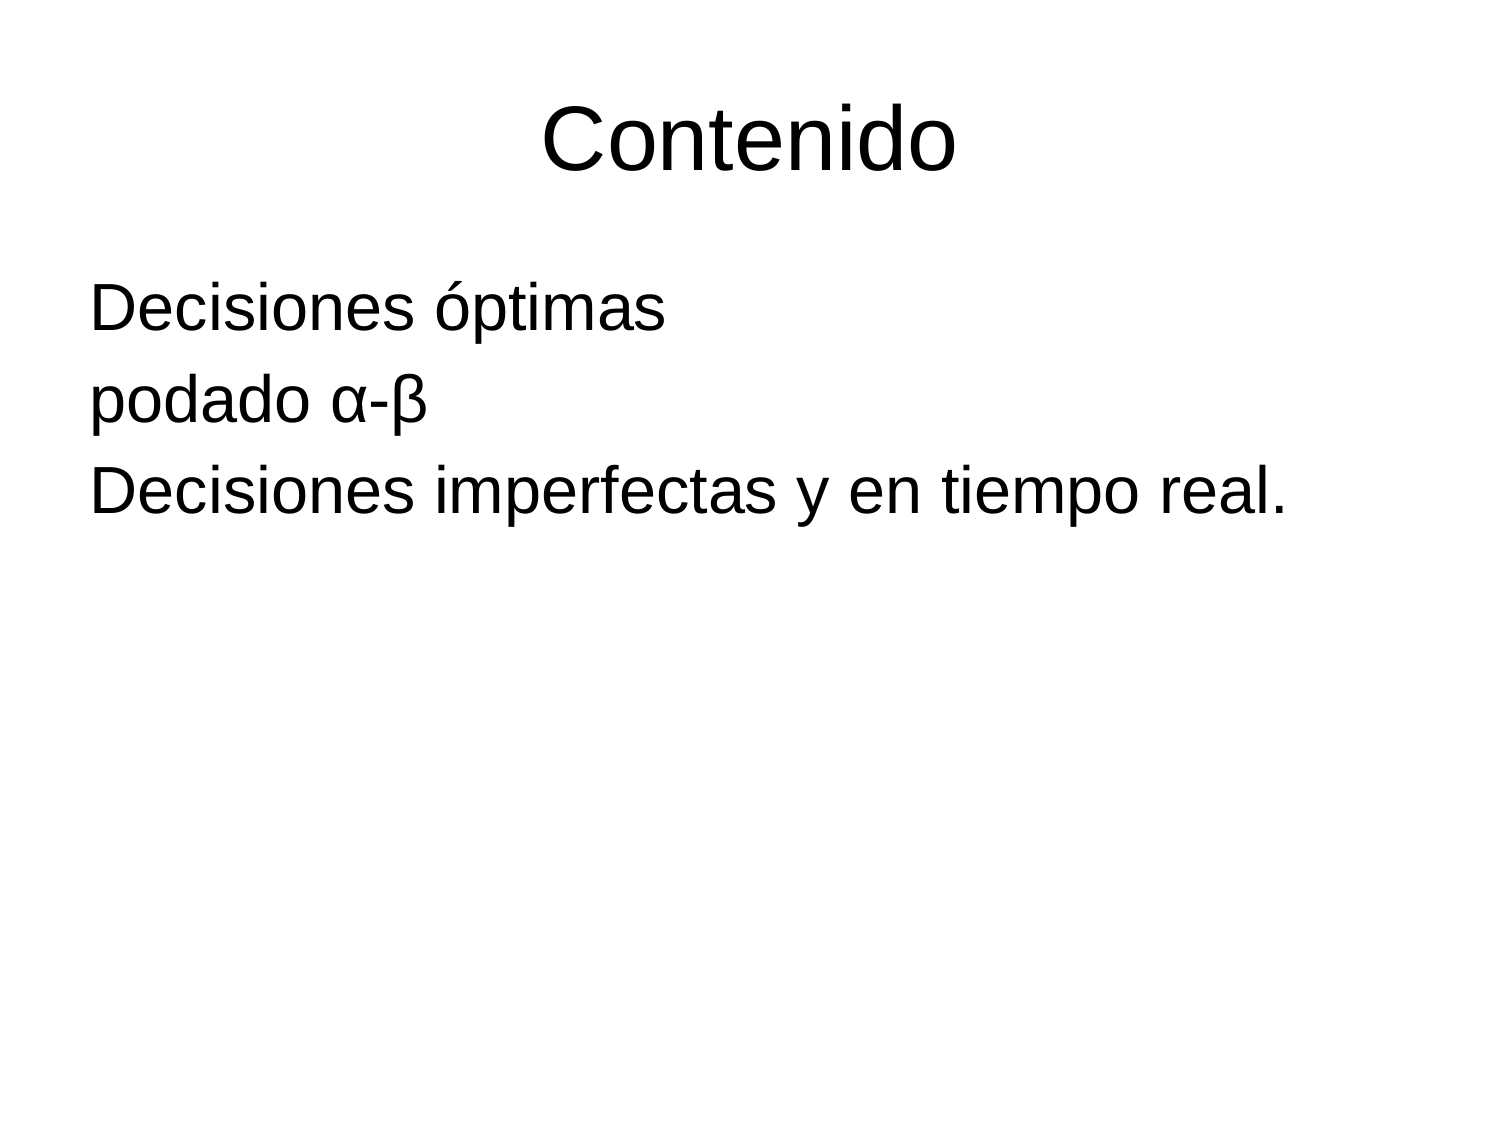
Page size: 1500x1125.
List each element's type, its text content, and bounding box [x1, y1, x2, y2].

list Decisiones óptimas podado α-β Decisiones imperfectas y en tiempo real. [75, 262, 1426, 1006]
title Contenido [75, 45, 1426, 233]
